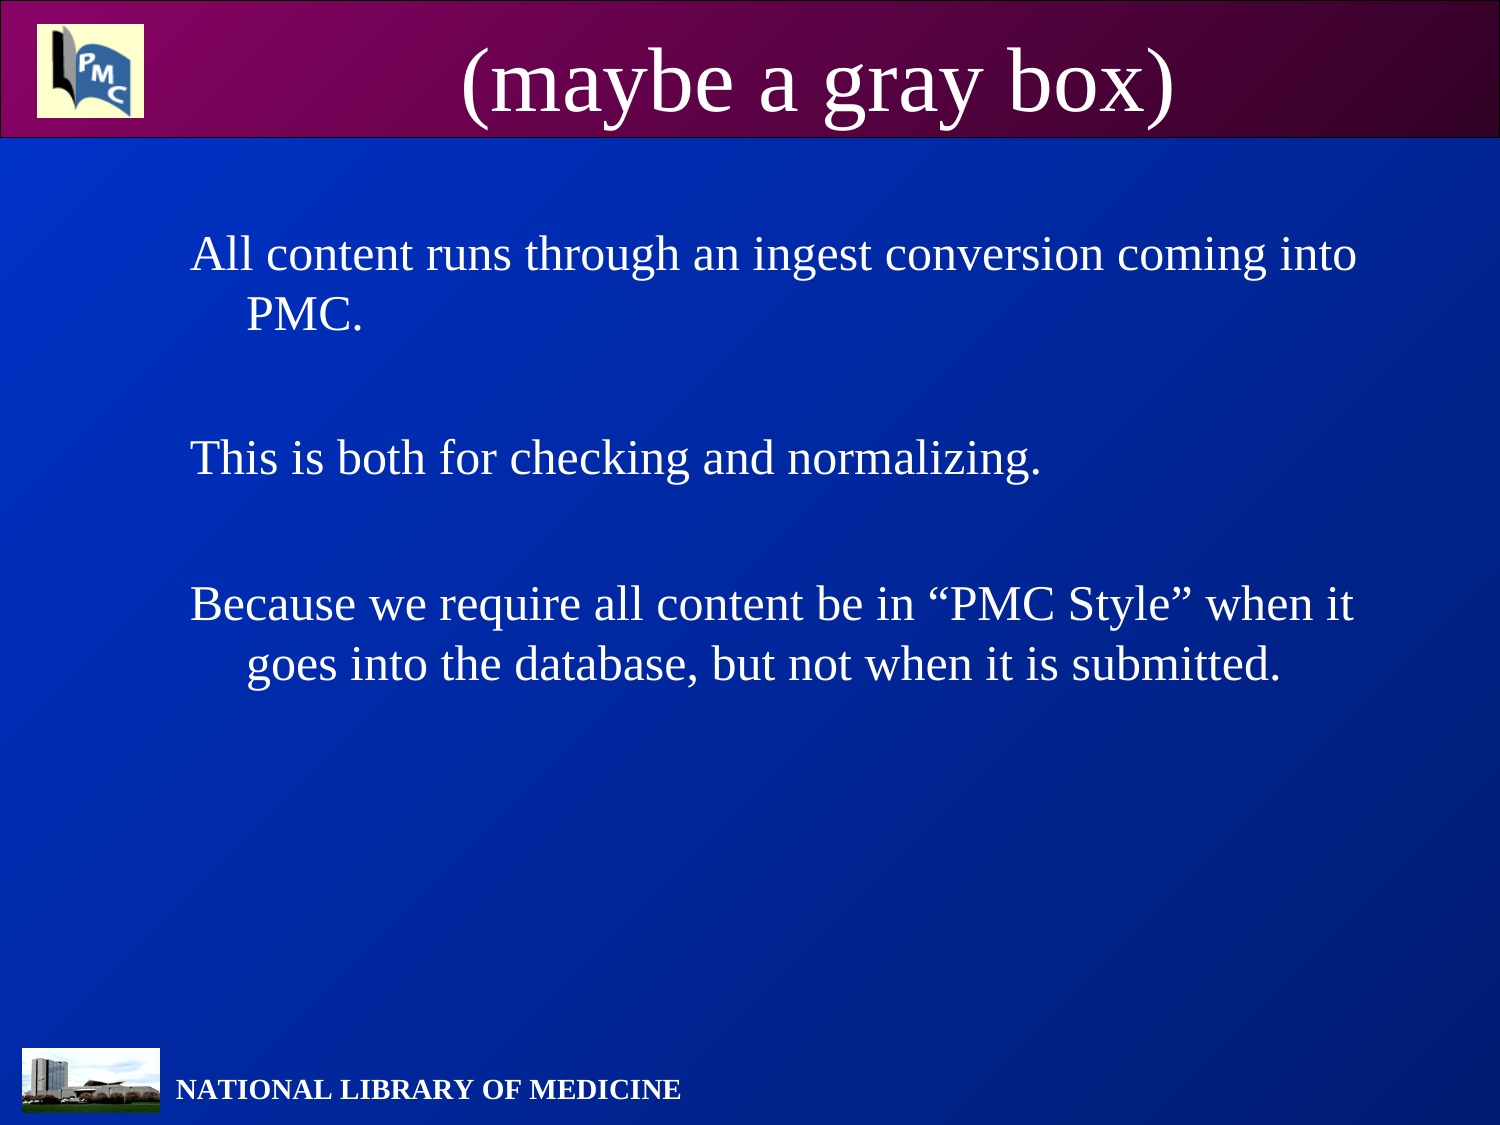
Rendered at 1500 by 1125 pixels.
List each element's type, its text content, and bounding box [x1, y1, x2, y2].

picture [22, 1048, 160, 1113]
list All content runs through an ingest conversion coming into PMC. This is both for checking and normalizing. Because we require all content be in “PMC Style” when it goes into the database, but not when it is submitted. [174, 212, 1463, 1026]
title (maybe a gray box) [174, 11, 1463, 138]
